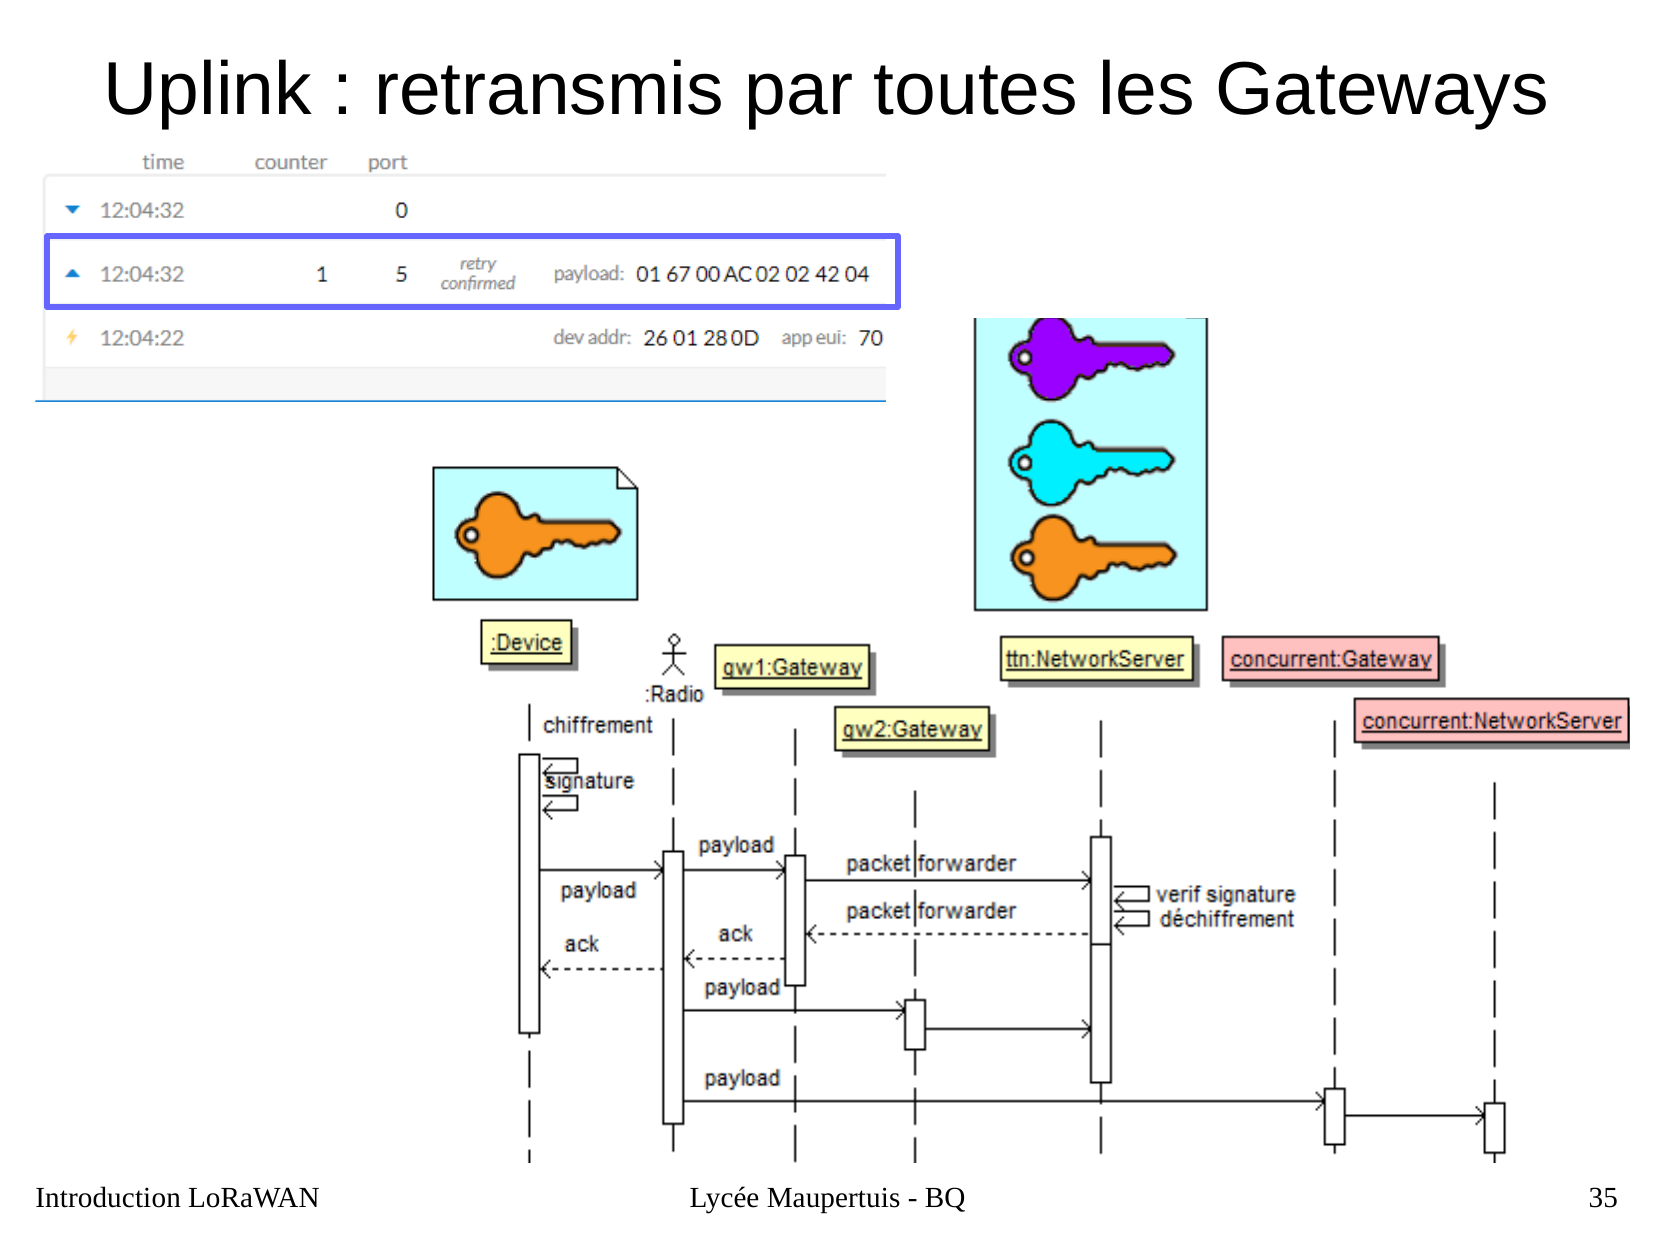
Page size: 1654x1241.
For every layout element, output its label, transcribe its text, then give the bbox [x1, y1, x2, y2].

picture [35, 141, 1630, 1163]
title Uplink : retransmis par toutes les Gateways [35, 35, 1619, 142]
picture [50, 239, 886, 304]
